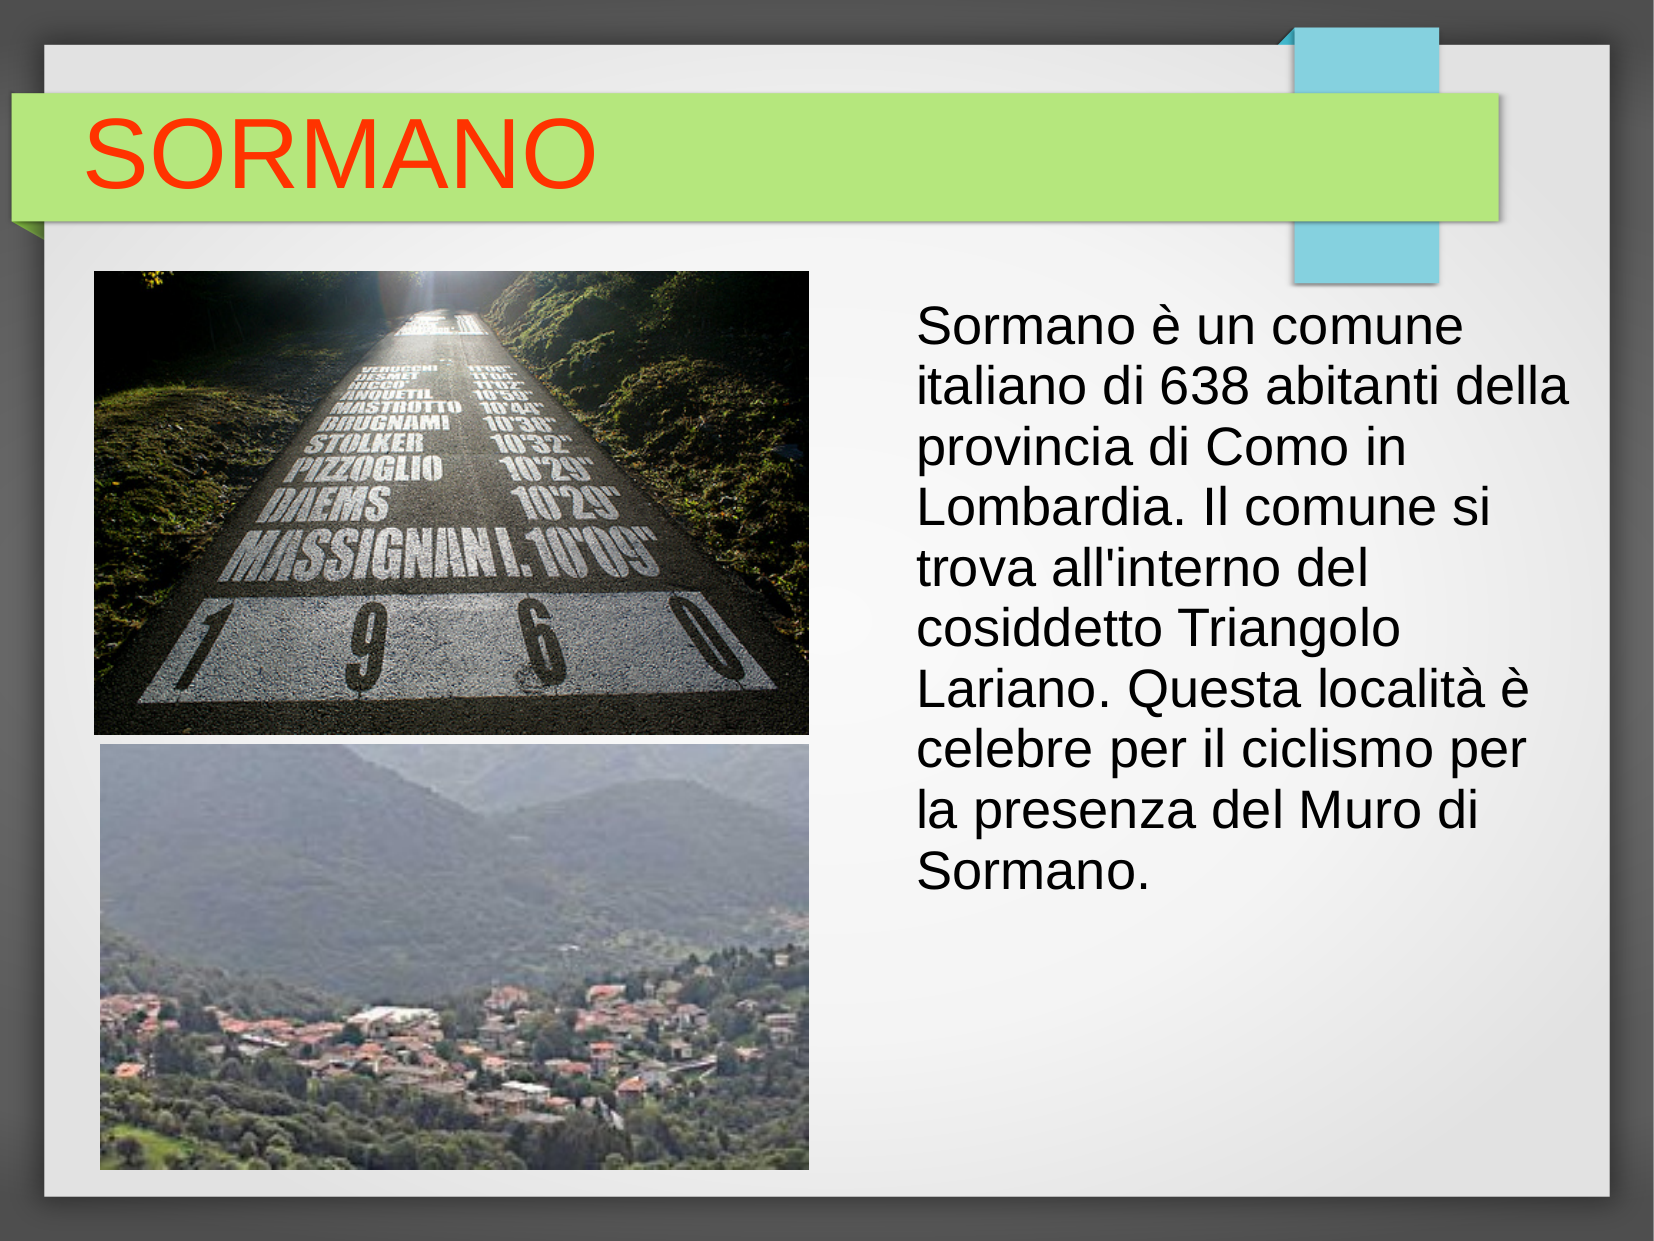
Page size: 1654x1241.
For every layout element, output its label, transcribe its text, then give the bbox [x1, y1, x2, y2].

picture [0, 0, 1654, 1241]
list Sormano è un comune italiano di 638 abitanti della provincia di Como in Lombardia. Il comune si trova all'interno del cosiddetto Triangolo Lariano. Questa località è celebre per il ciclismo per la presenza del Muro di Sormano. [845, 295, 1572, 1015]
title SORMANO [82, 94, 1264, 213]
